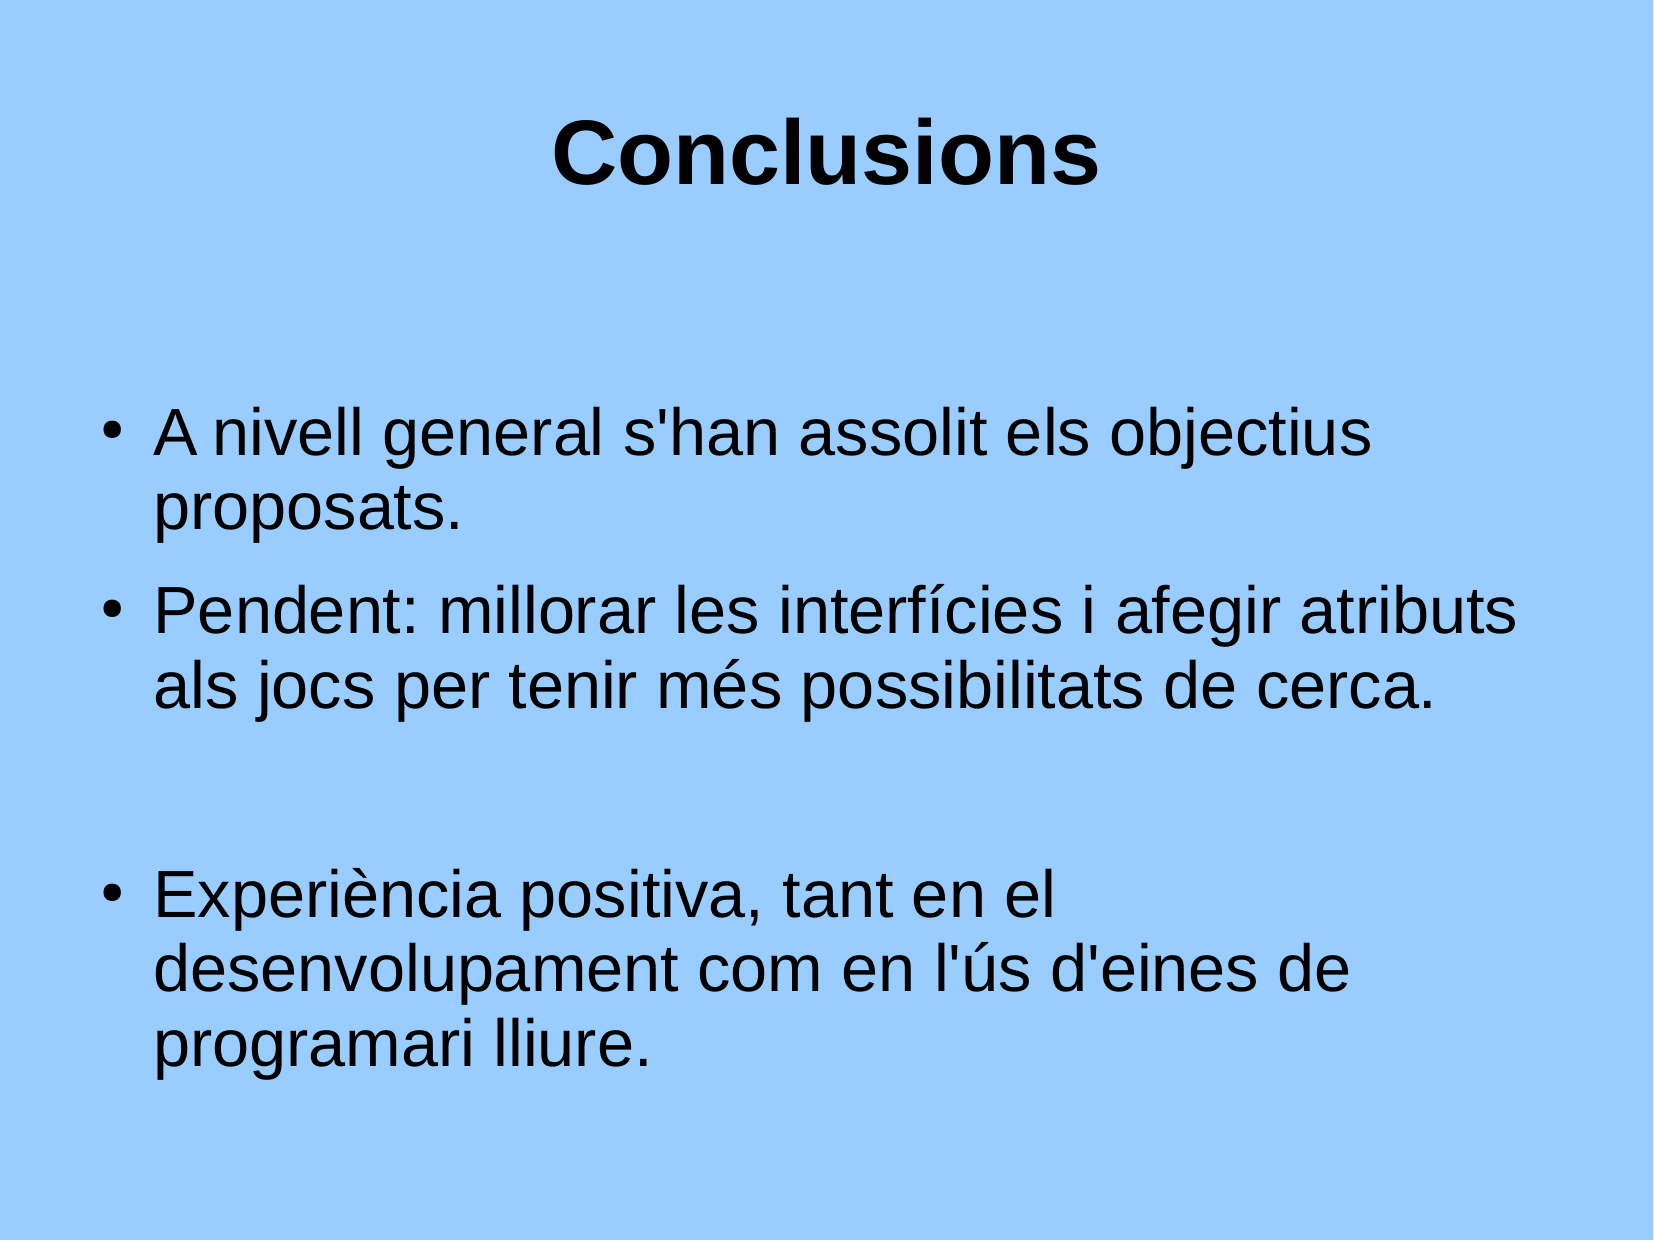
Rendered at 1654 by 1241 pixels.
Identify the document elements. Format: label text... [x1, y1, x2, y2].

title Conclusions [82, 49, 1571, 257]
list A nivell general s'han assolit els objectius proposats. Pendent: millorar les interfícies i afegir atributs als jocs per tenir més possibilitats de cerca. Experiència positiva, tant en el desenvolupament com en l'ús d'eines de programari lliure. [82, 290, 1571, 1109]
